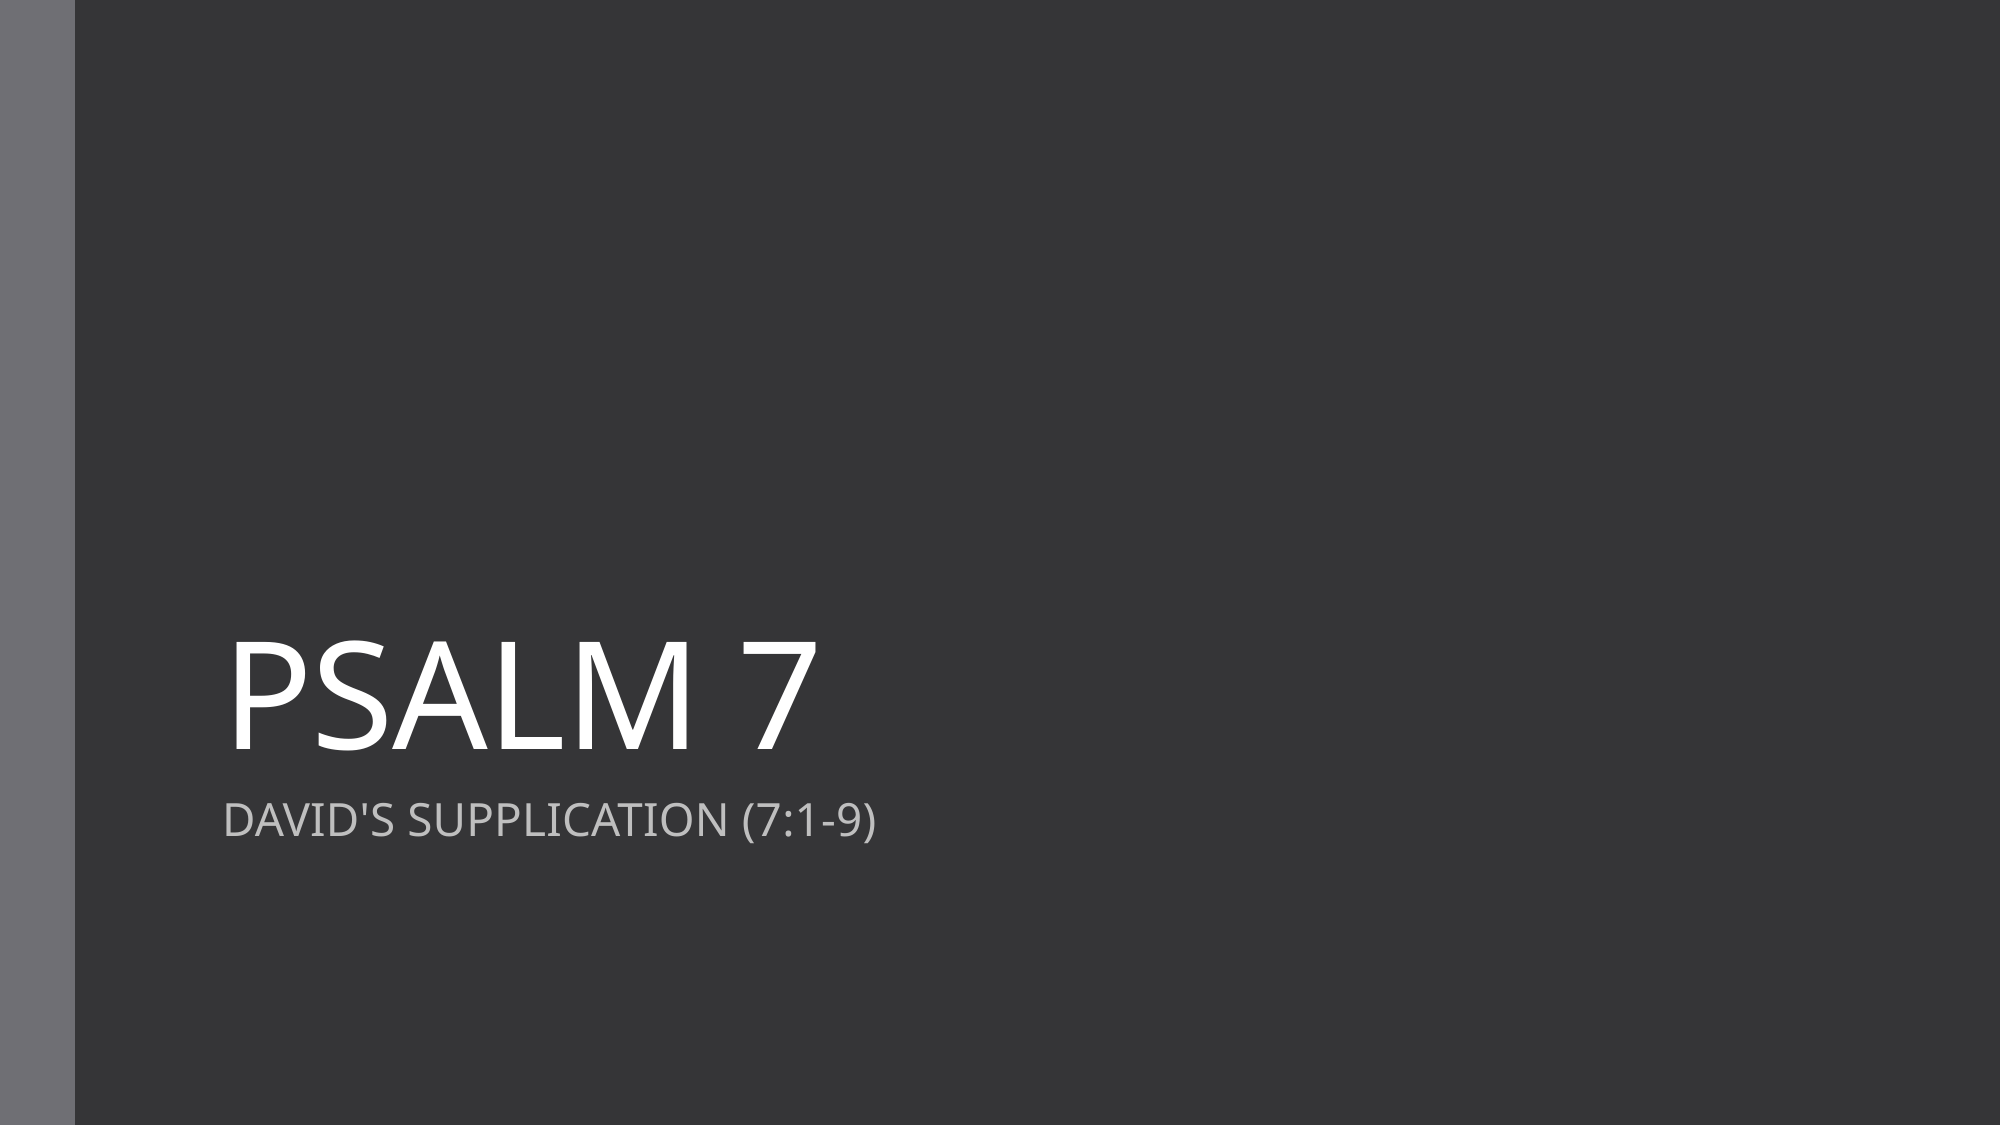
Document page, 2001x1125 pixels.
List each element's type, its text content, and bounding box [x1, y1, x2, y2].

title PSALM 7 [206, 124, 1752, 787]
subtitle DAVID'S SUPPLICATION (7:1-9) [206, 787, 1752, 1066]
